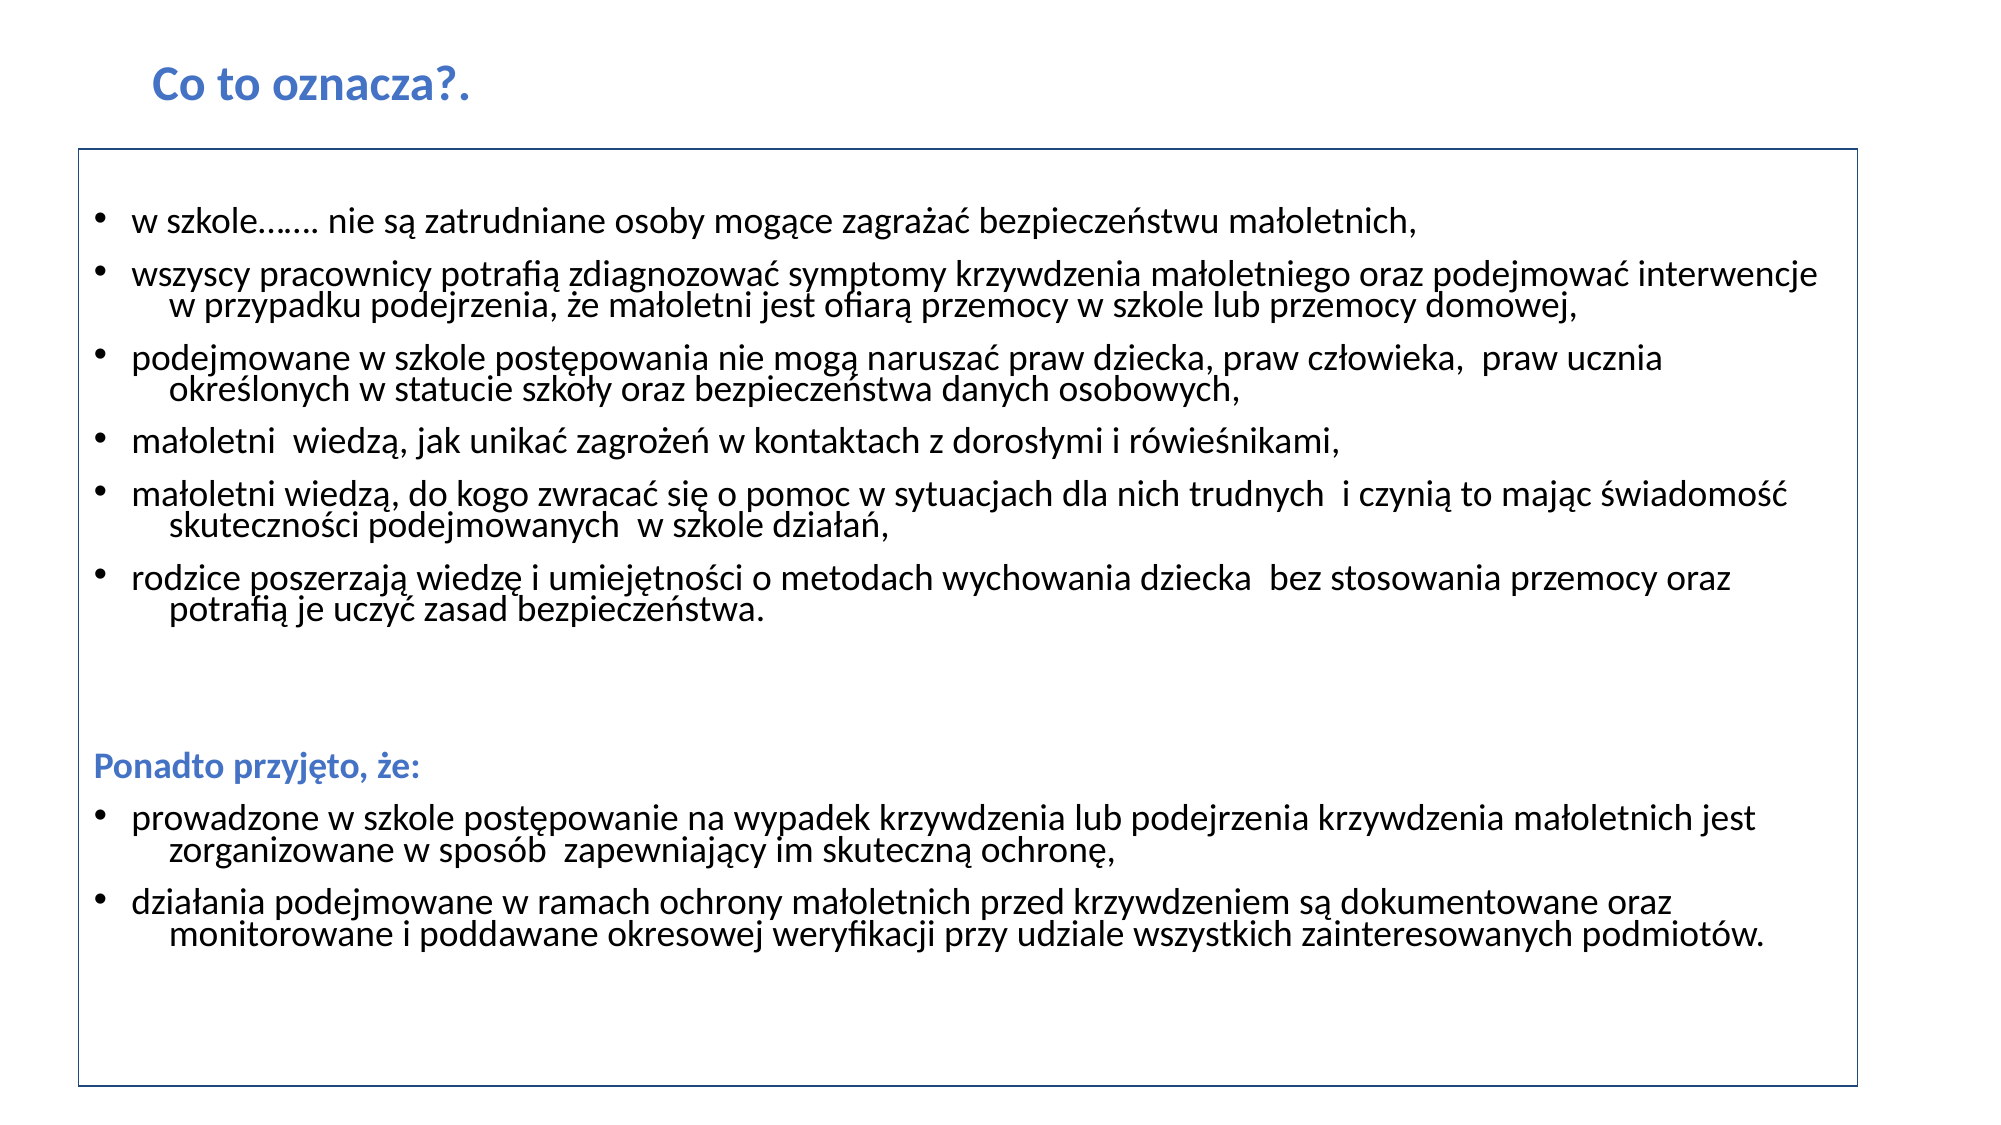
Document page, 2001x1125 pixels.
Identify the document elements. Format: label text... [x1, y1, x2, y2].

list w szkole……. nie są zatrudniane osoby mogące zagrażać bezpieczeństwu małoletnich, wszyscy pracownicy potrafią zdiagnozować symptomy krzywdzenia małoletniego oraz podejmować interwencje w przypadku podejrzenia, że małoletni jest ofiarą przemocy w szkole lub przemocy domowej, podejmowane w szkole postępowania nie mogą naruszać praw dziecka, praw człowieka, praw ucznia określonych w statucie szkoły oraz bezpieczeństwa danych osobowych, małoletni wiedzą, jak unikać zagrożeń w kontaktach z dorosłymi i rówieśnikami, małoletni wiedzą, do kogo zwracać się o pomoc w sytuacjach dla nich trudnych i czynią to mając świadomość skuteczności podejmowanych w szkole działań, rodzice poszerzają wiedzę i umiejętności o metodach wychowania dziecka bez stosowania przemocy oraz potrafią je uczyć zasad bezpieczeństwa. Ponadto przyjęto, że: prowadzone w szkole postępowanie na wypadek krzywdzenia lub podejrzenia krzywdzenia małoletnich jest zorganizowane w sposób zapewniający im skuteczną ochronę, działania podejmowane w ramach ochrony małoletnich przed krzywdzeniem są dokumentowane oraz monitorowane i poddawane okresowej weryfikacji przy udziale wszystkich zainteresowanych podmiotów. [78, 149, 1858, 1086]
title Co to oznacza?. [137, 30, 1863, 138]
